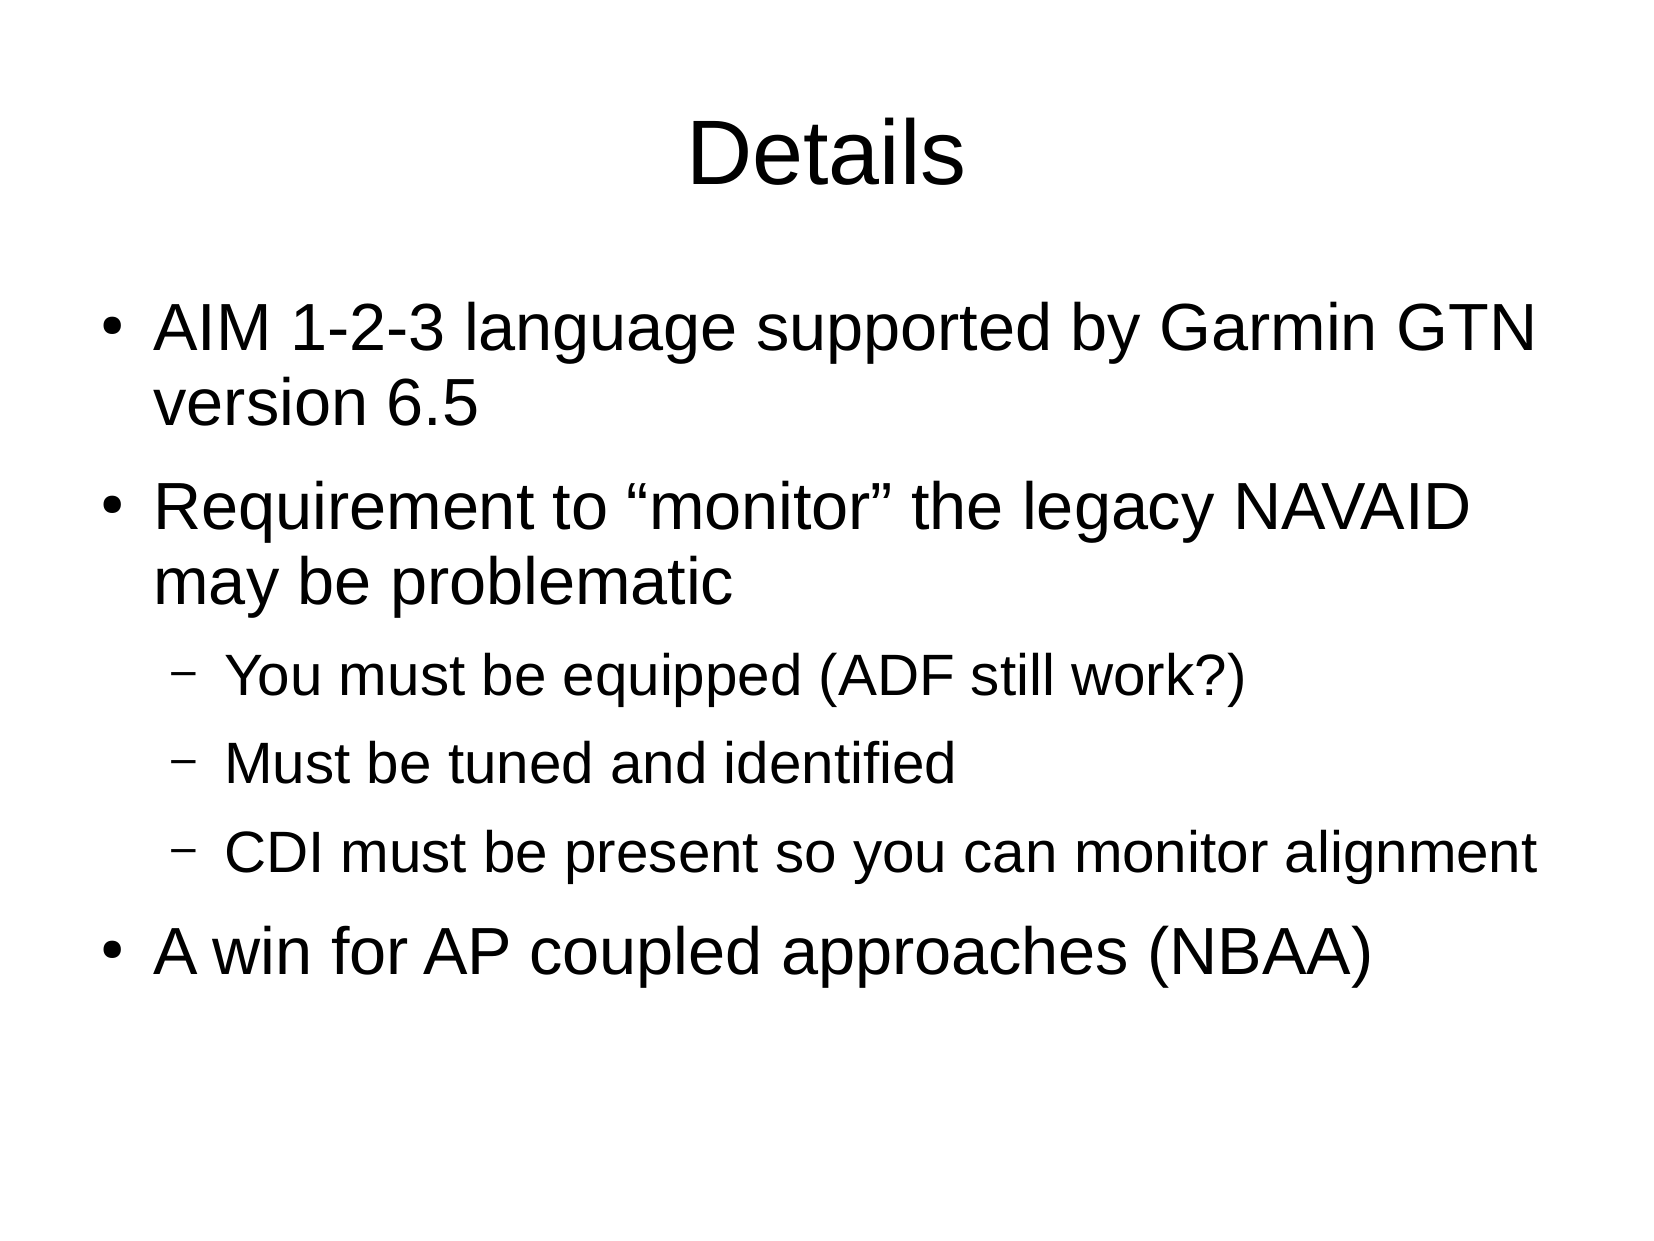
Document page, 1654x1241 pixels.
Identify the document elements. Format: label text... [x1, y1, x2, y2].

list AIM 1-2-3 language supported by Garmin GTN version 6.5 Requirement to “monitor” the legacy NAVAID may be problematic You must be equipped (ADF still work?) Must be tuned and identified CDI must be present so you can monitor alignment A win for AP coupled approaches (NBAA) [82, 290, 1571, 1010]
title Details [82, 49, 1571, 257]
